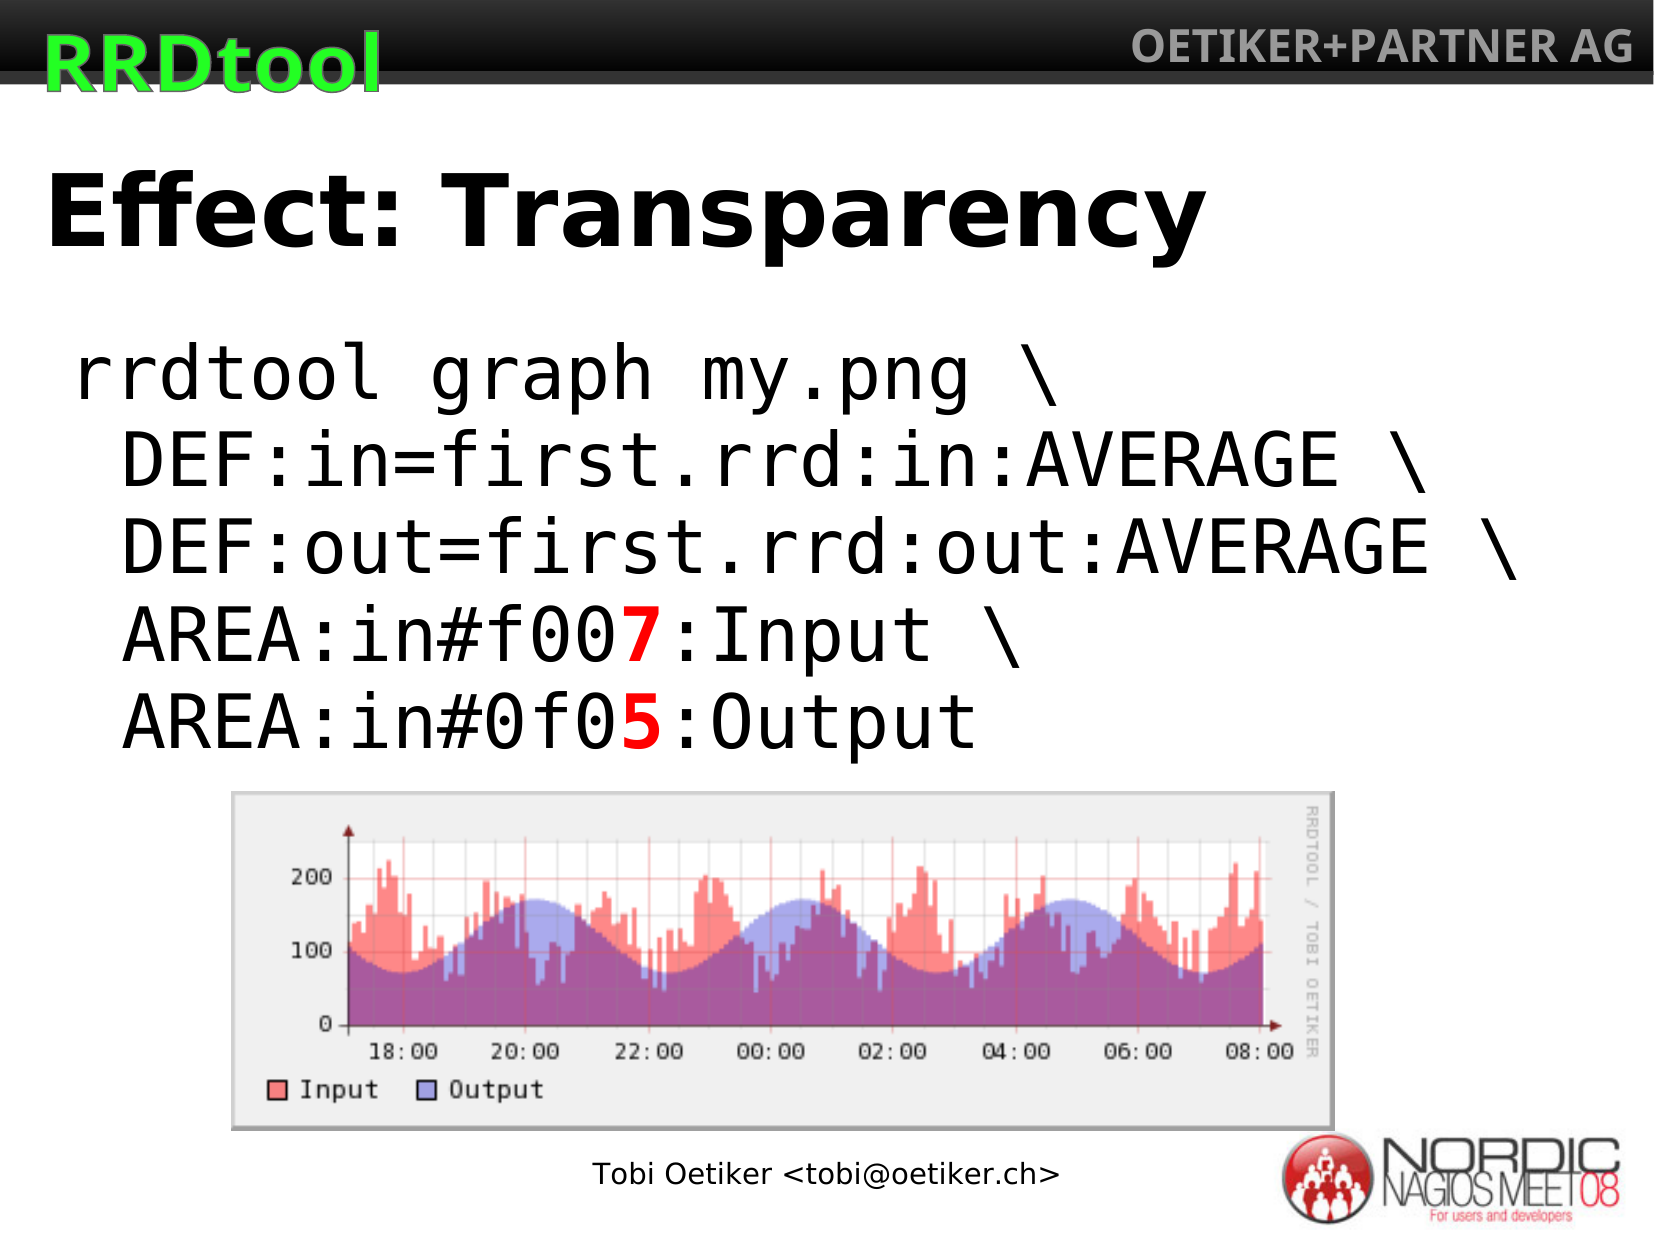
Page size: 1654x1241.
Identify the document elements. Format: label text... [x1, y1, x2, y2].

list rrdtool graph my.png \ DEF:in=first.rrd:in:AVERAGE \ DEF:out=first.rrd:out:AVERAGE \ AREA:in#f007:Input \ AREA:in#0f05:Output [50, 329, 1571, 1099]
picture [231, 791, 1654, 1241]
title Effect: Transparency [43, 137, 1582, 287]
